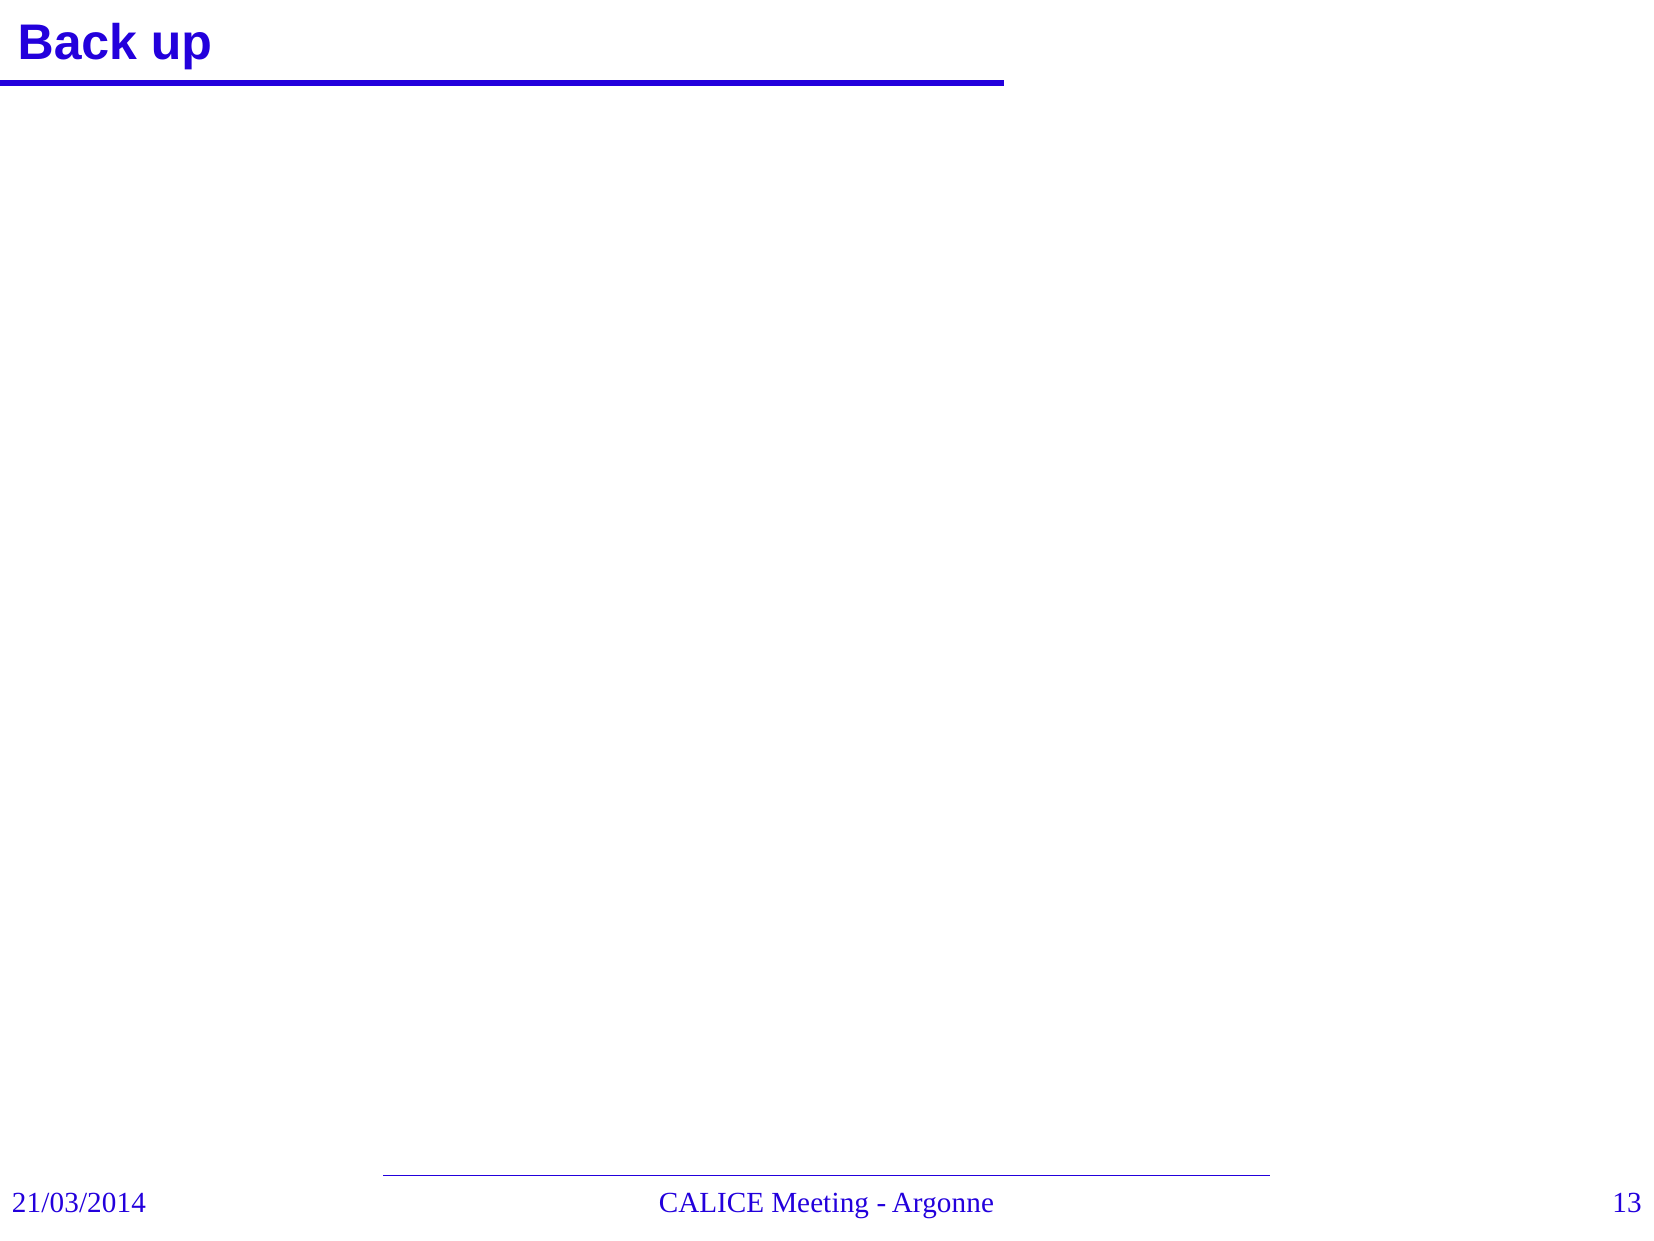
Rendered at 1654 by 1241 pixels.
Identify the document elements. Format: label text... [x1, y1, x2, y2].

title Back up [17, 8, 1625, 77]
